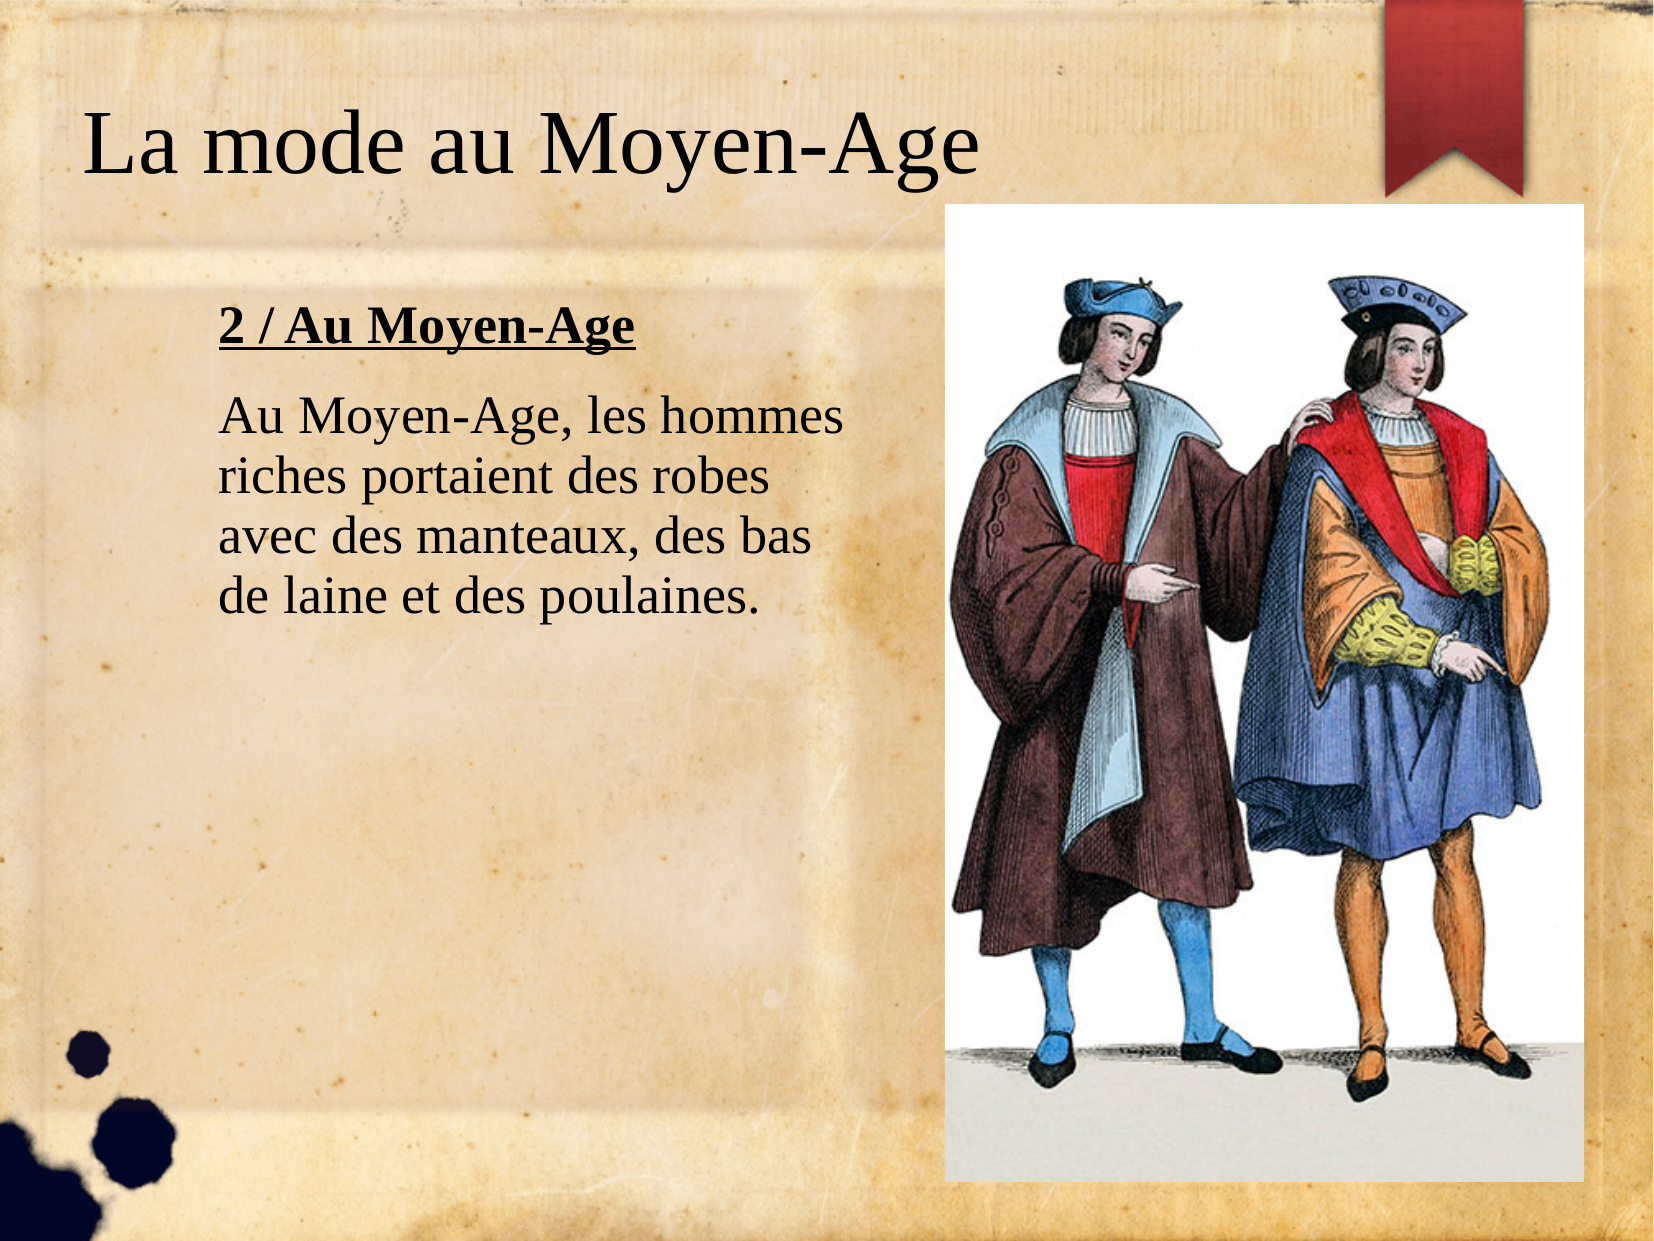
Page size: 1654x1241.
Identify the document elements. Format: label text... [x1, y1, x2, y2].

picture [0, 0, 1654, 1241]
list 2 / Au Moyen-Age Au Moyen-Age, les hommes riches portaient des robes avec des manteaux, des bas de laine et des poulaines. [147, 295, 857, 1015]
title La mode au Moyen-Age [82, 49, 1347, 237]
